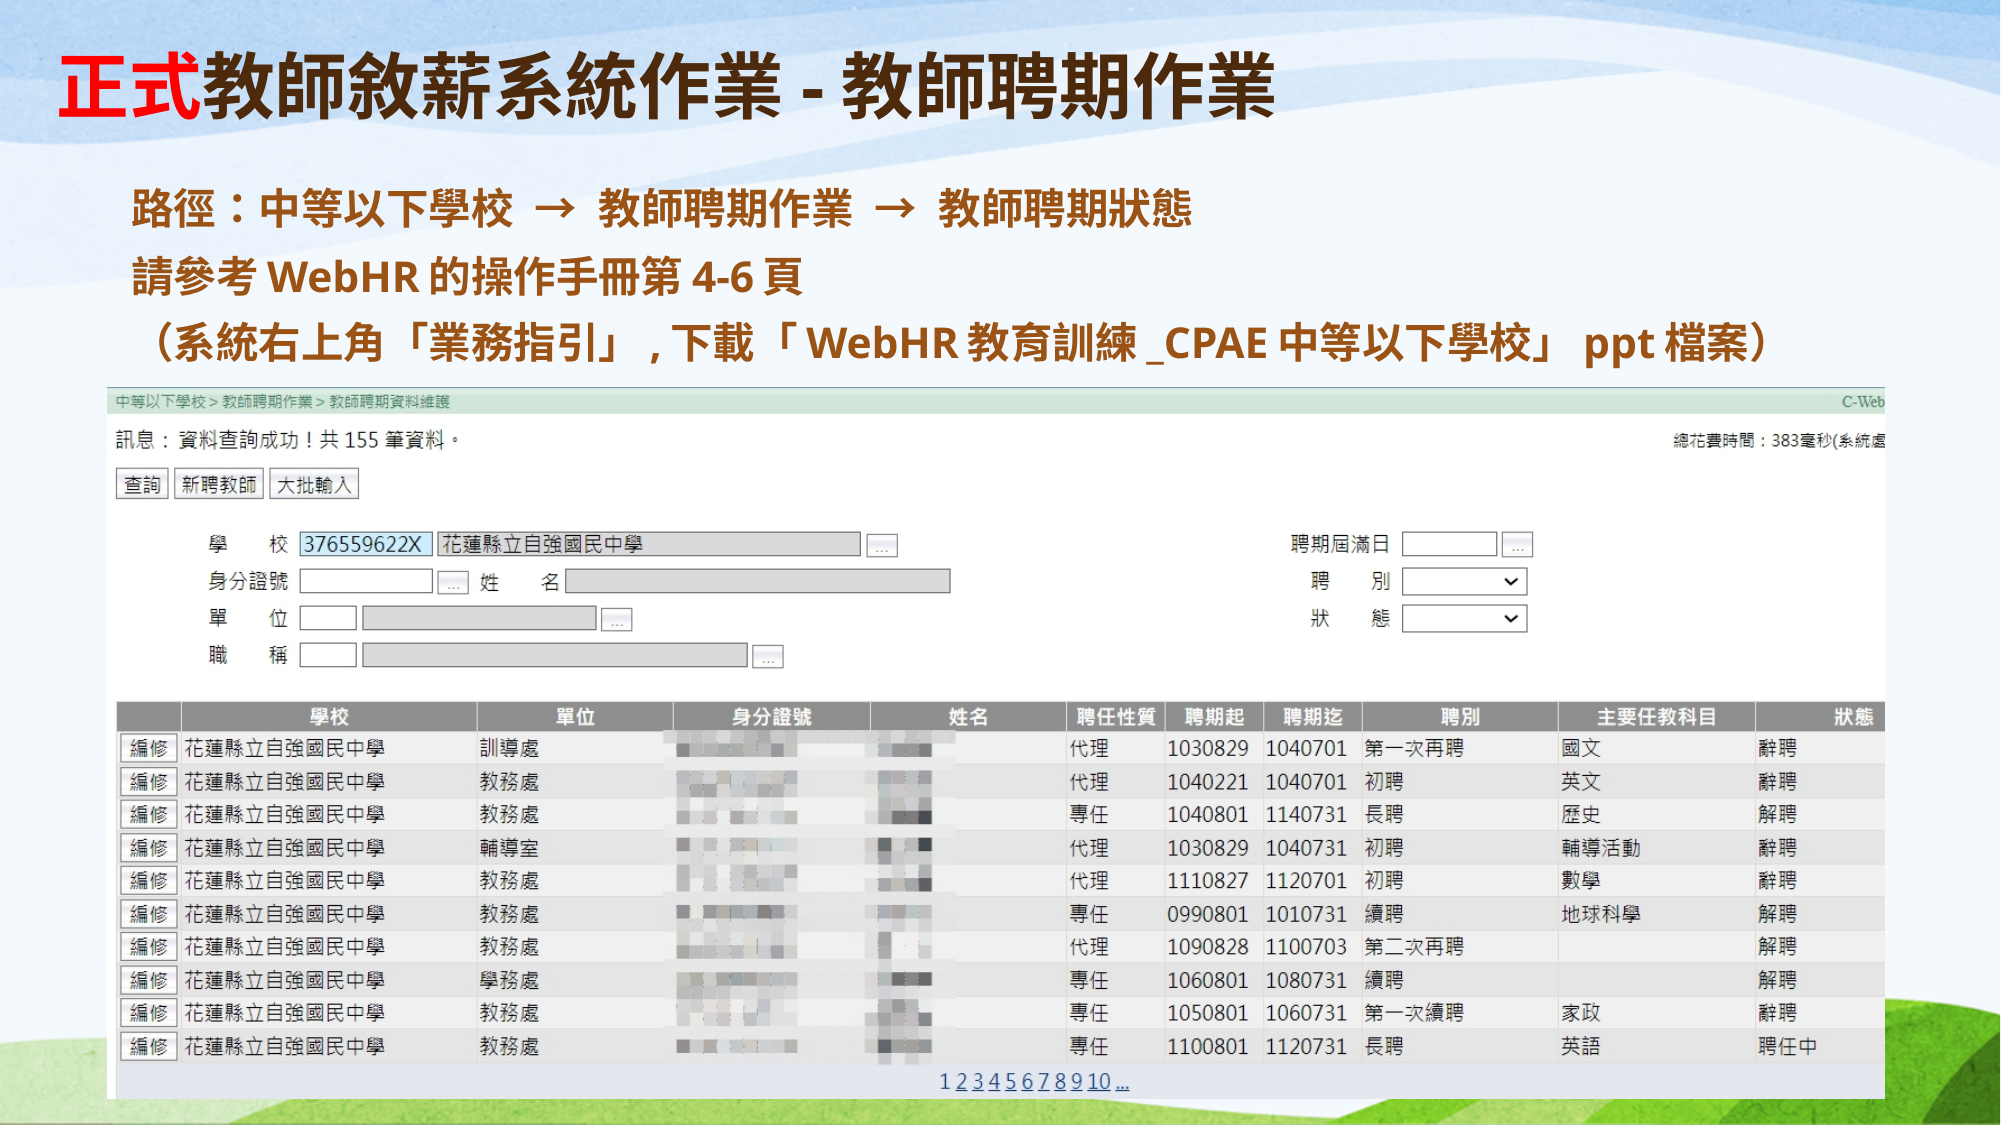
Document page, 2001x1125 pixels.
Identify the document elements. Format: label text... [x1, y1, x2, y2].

text_box 路徑：中等以下學校 → 教師聘期作業 → 教師聘期狀態 請參考WebHR的操作手冊第4-6頁 （系統右上角「業務指引」,下載「WebHR教育訓練_CPAE中等以下學校」ppt檔案） [115, 148, 1885, 376]
title 正式教師敘薪系統作業-教師聘期作業 [41, 43, 1508, 138]
picture [0, 0, 2001, 1125]
